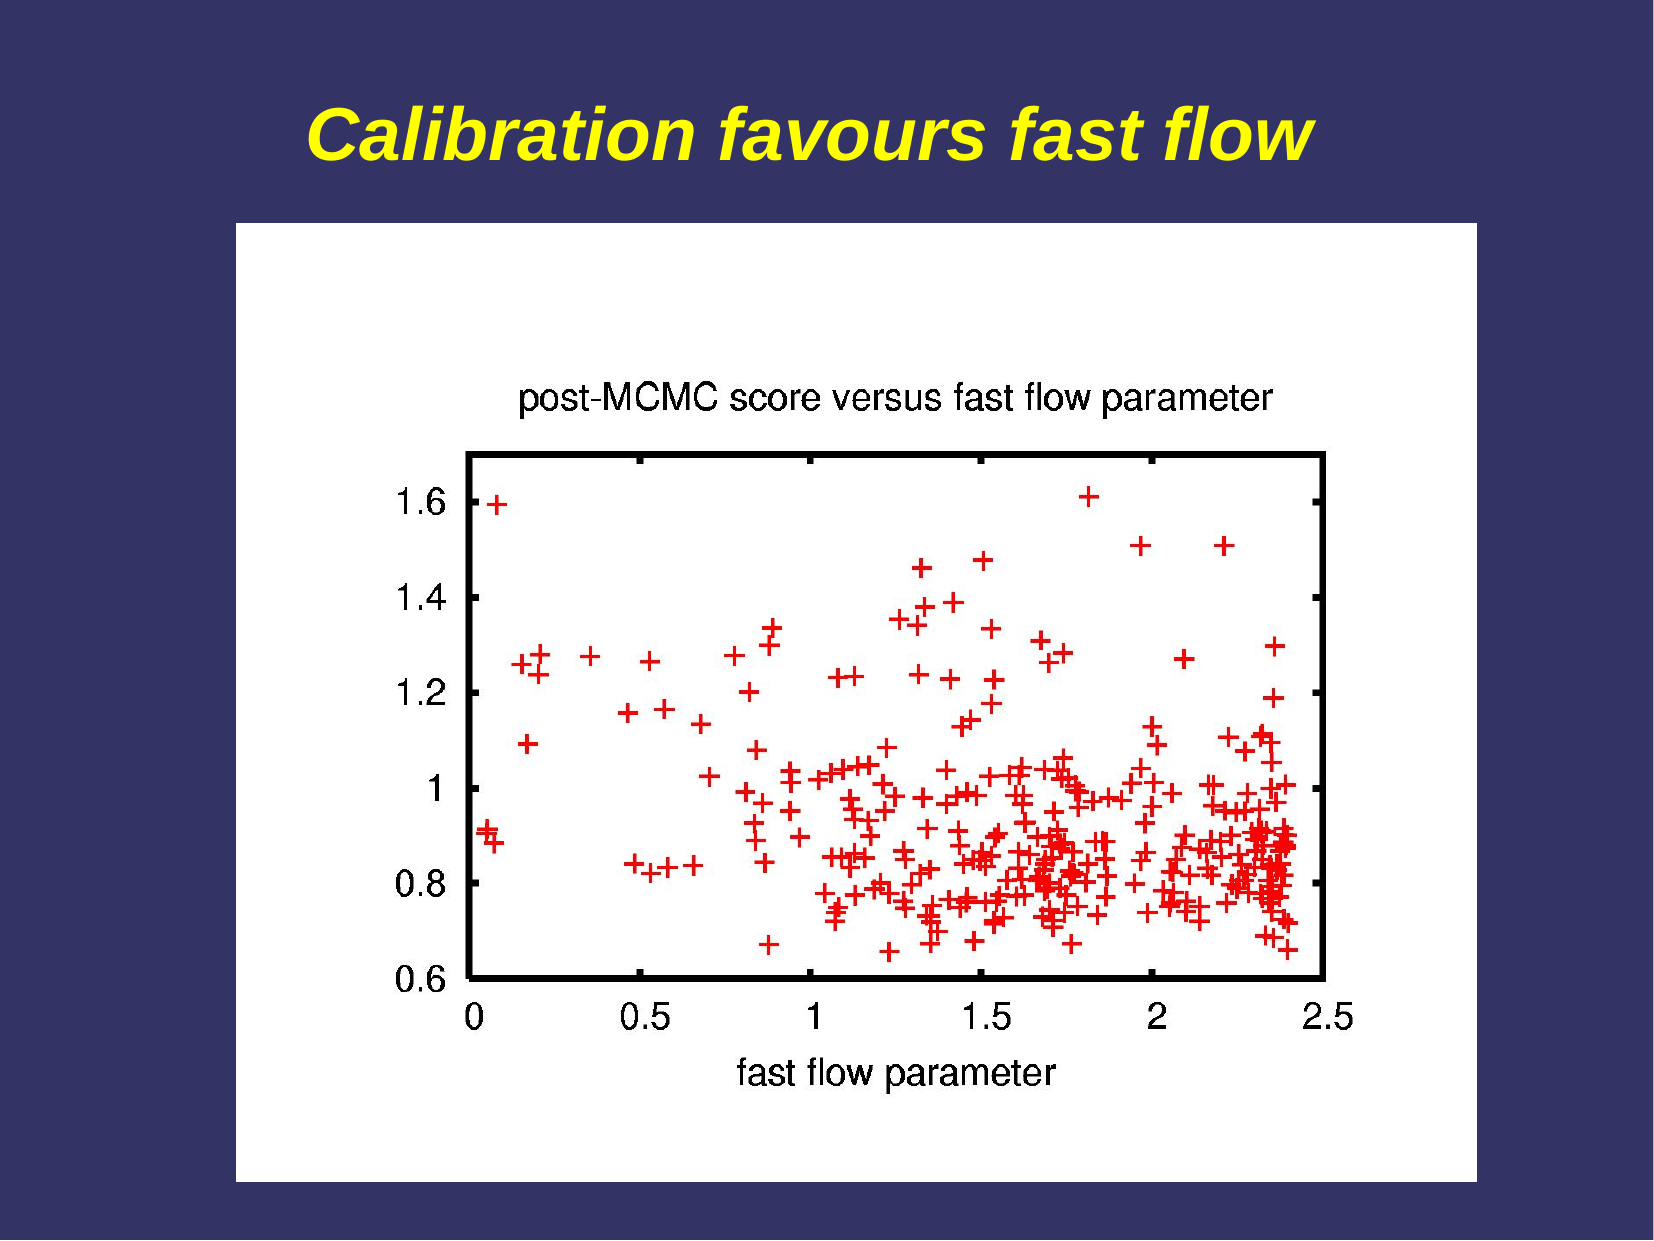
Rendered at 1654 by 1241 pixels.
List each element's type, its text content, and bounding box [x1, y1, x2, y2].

picture [236, 223, 1477, 1182]
title Calibration favours fast flow [103, 49, 1516, 224]
